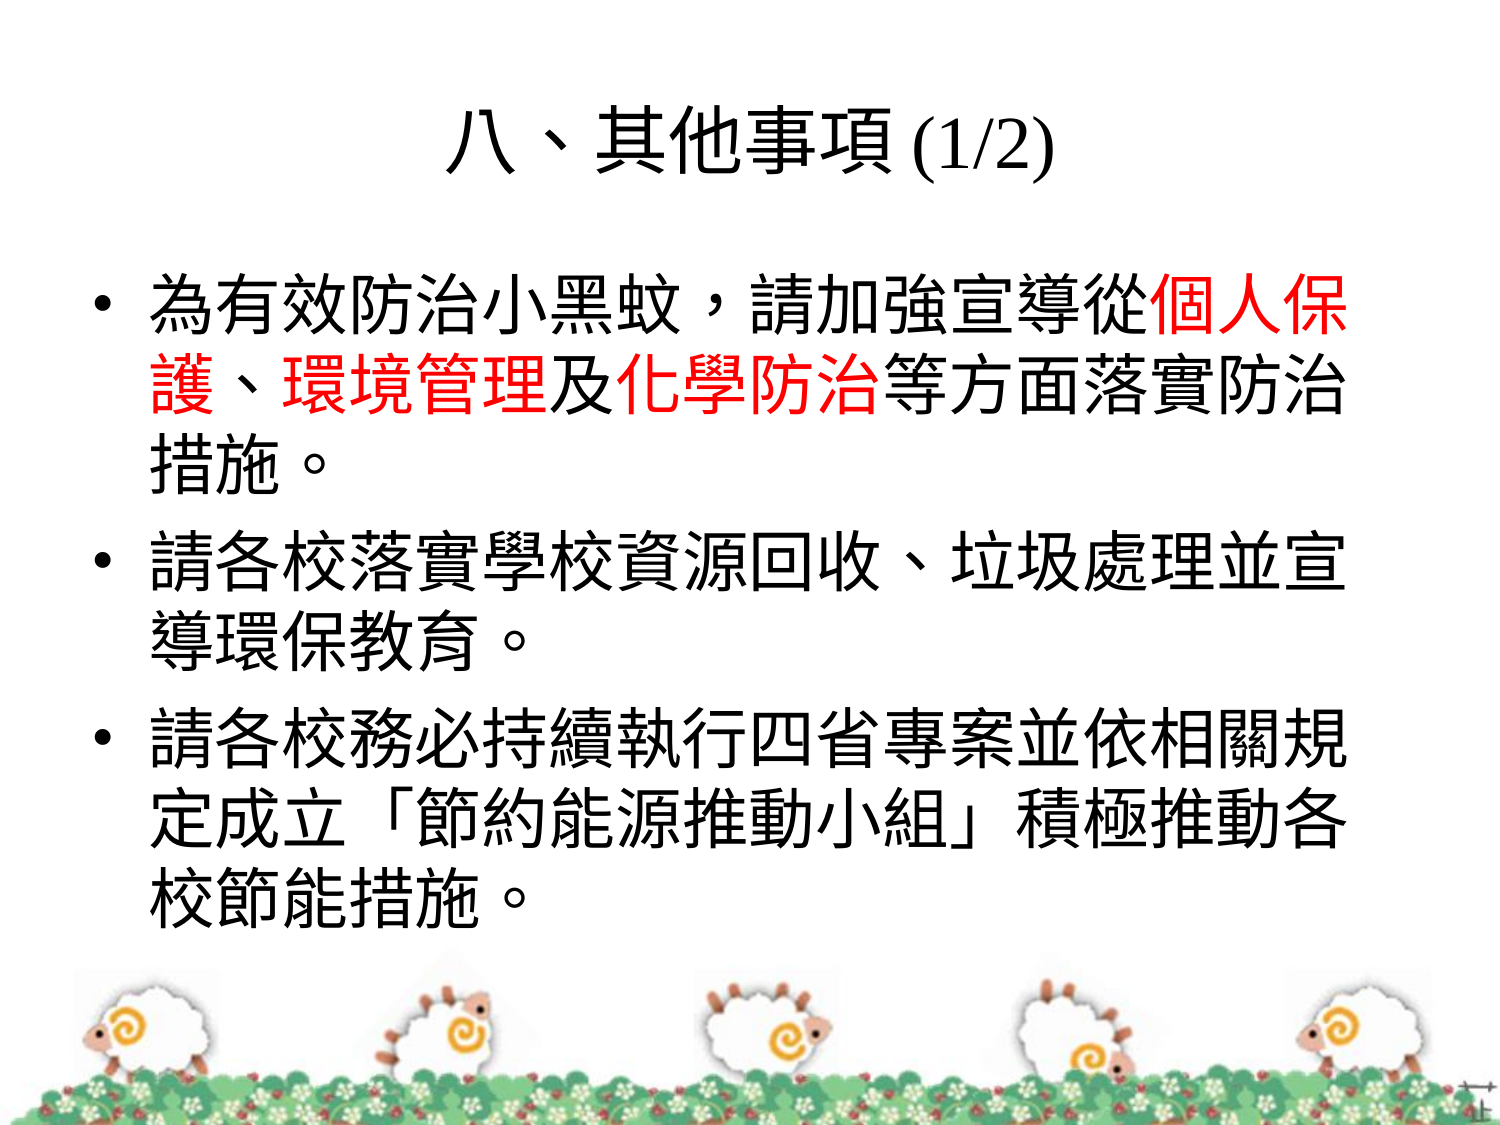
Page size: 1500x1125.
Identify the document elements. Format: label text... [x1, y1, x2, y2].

title 八、其他事項(1/2) [75, 45, 1426, 233]
picture [0, 645, 1500, 1125]
list 為有效防治小黑蚊，請加強宣導從個人保護、環境管理及化學防治等方面落實防治措施。 請各校落實學校資源回收、垃圾處理並宣導環保教育。 請各校務必持續執行四省專案並依相關規定成立「節約能源推動小組」積極推動各校節能措施。 [76, 255, 1427, 998]
